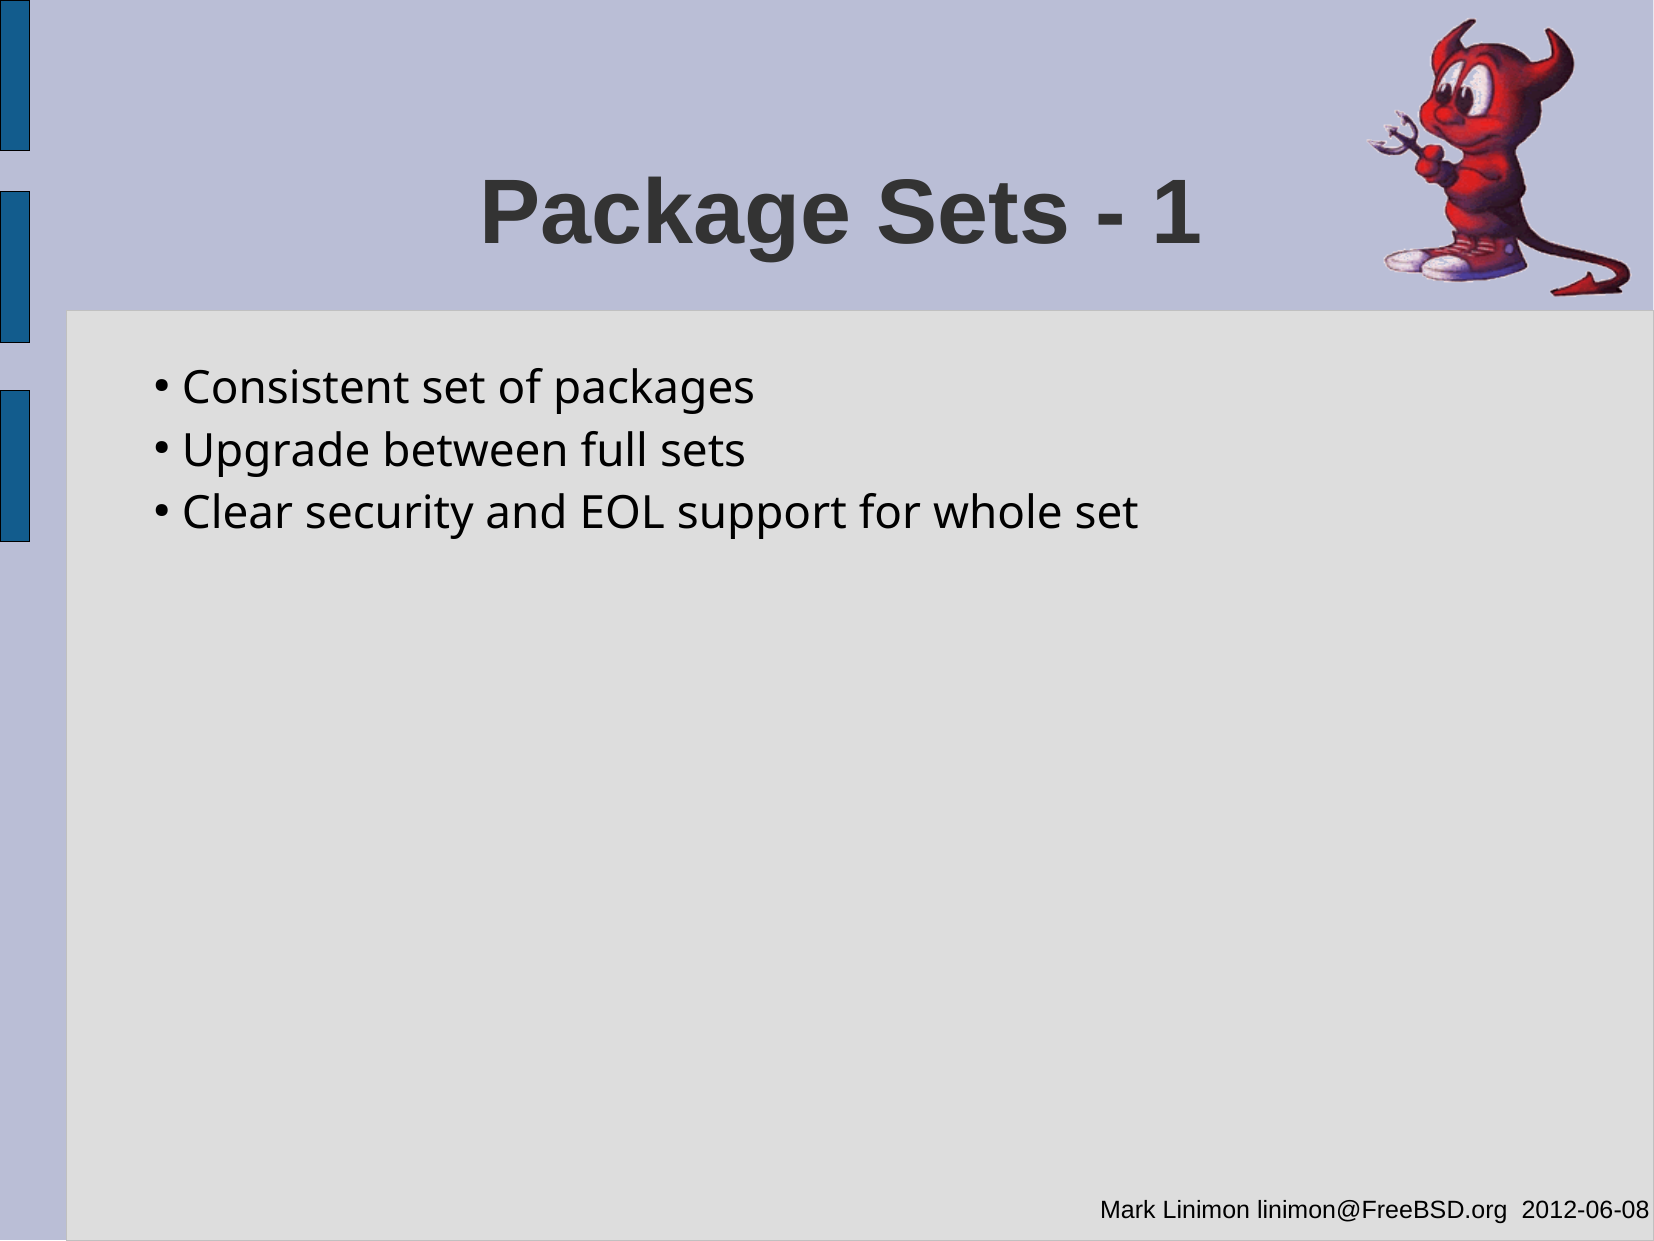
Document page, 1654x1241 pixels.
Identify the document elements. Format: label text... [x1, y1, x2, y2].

title Package Sets - 1 [135, 108, 1548, 316]
text_box Mark Linimon linimon@FreeBSD.org 2012-06-08 [1100, 1195, 1652, 1225]
text_box Consistent set of packages Upgrade between full sets Clear security and EOL support for whole set [153, 354, 1343, 515]
picture [1361, 14, 1635, 300]
